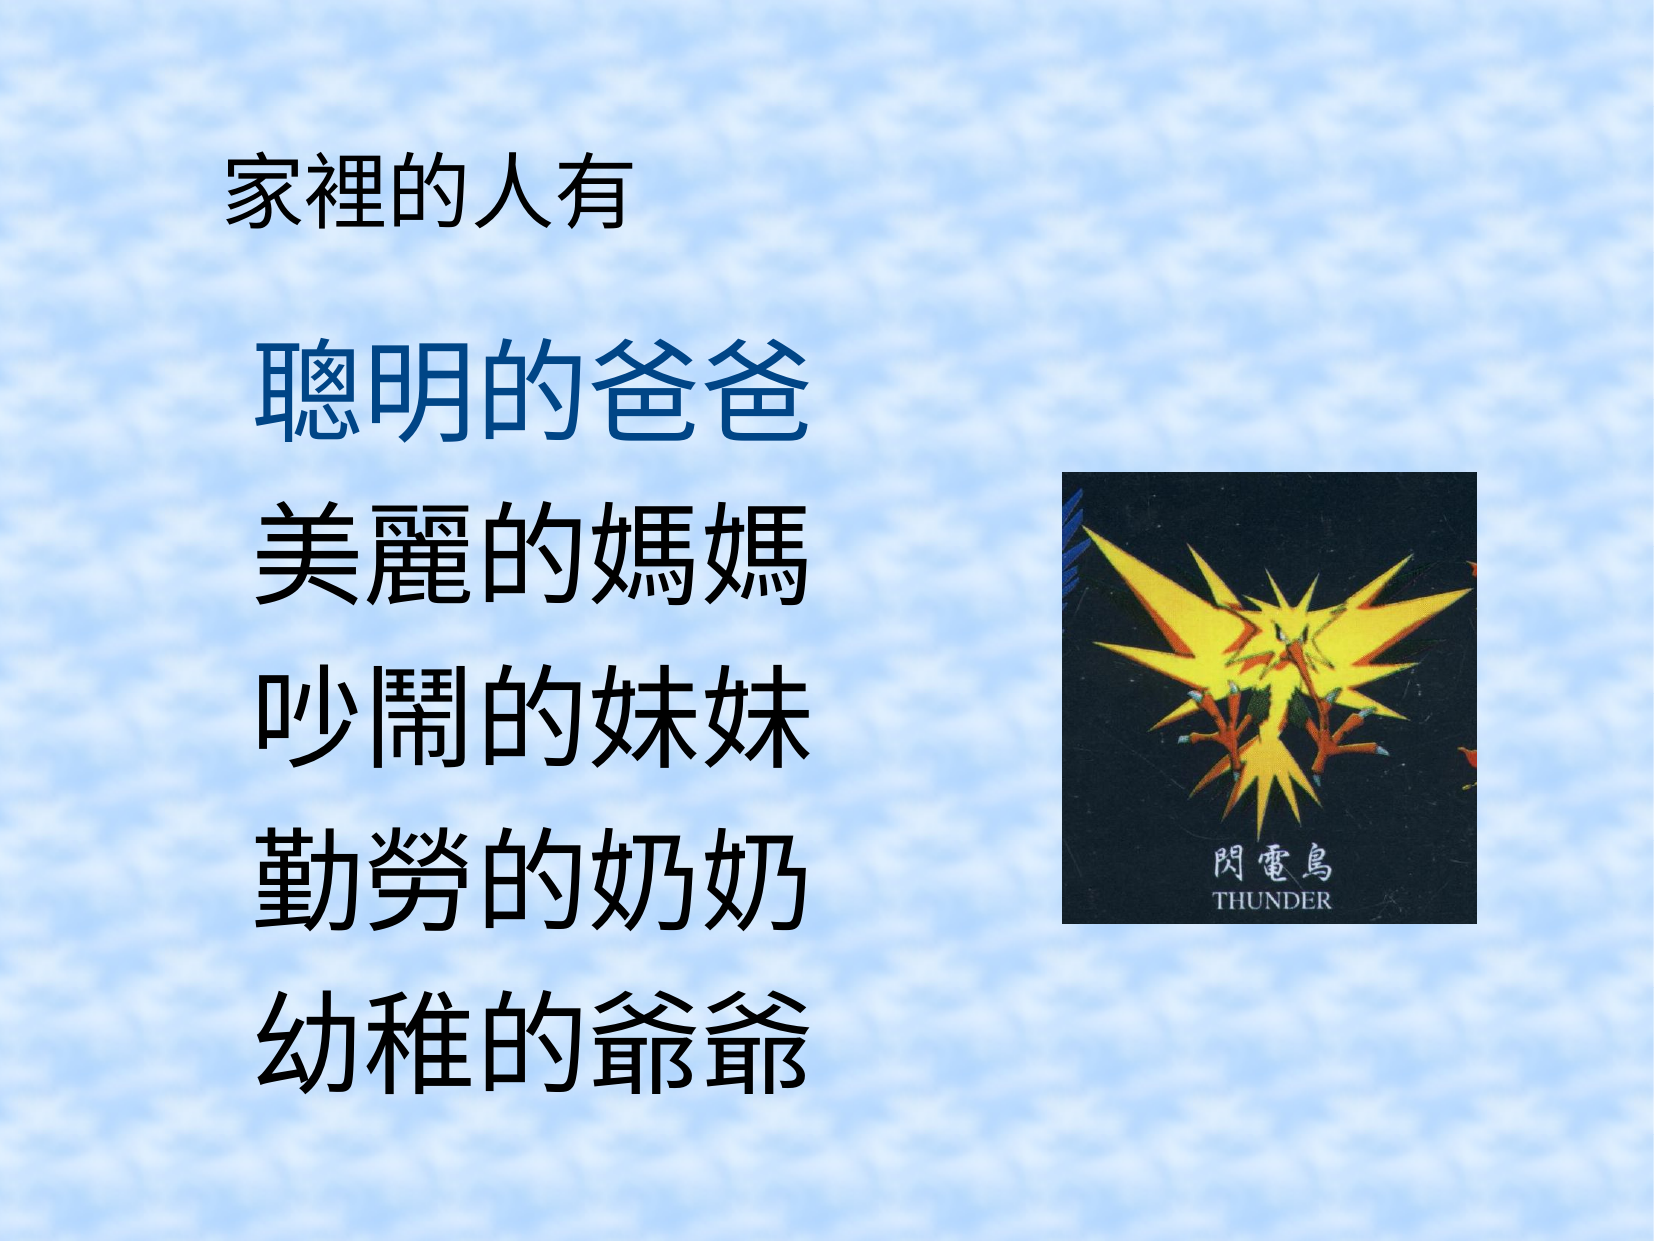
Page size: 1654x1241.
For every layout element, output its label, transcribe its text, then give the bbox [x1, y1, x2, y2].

text_box 聰明的爸爸 美麗的媽媽 吵鬧的妹妹 勤勞的奶奶 幼稚的爺爺 [236, 295, 945, 986]
picture [0, 0, 1654, 1241]
text_box 家裡的人有 [206, 118, 1536, 233]
